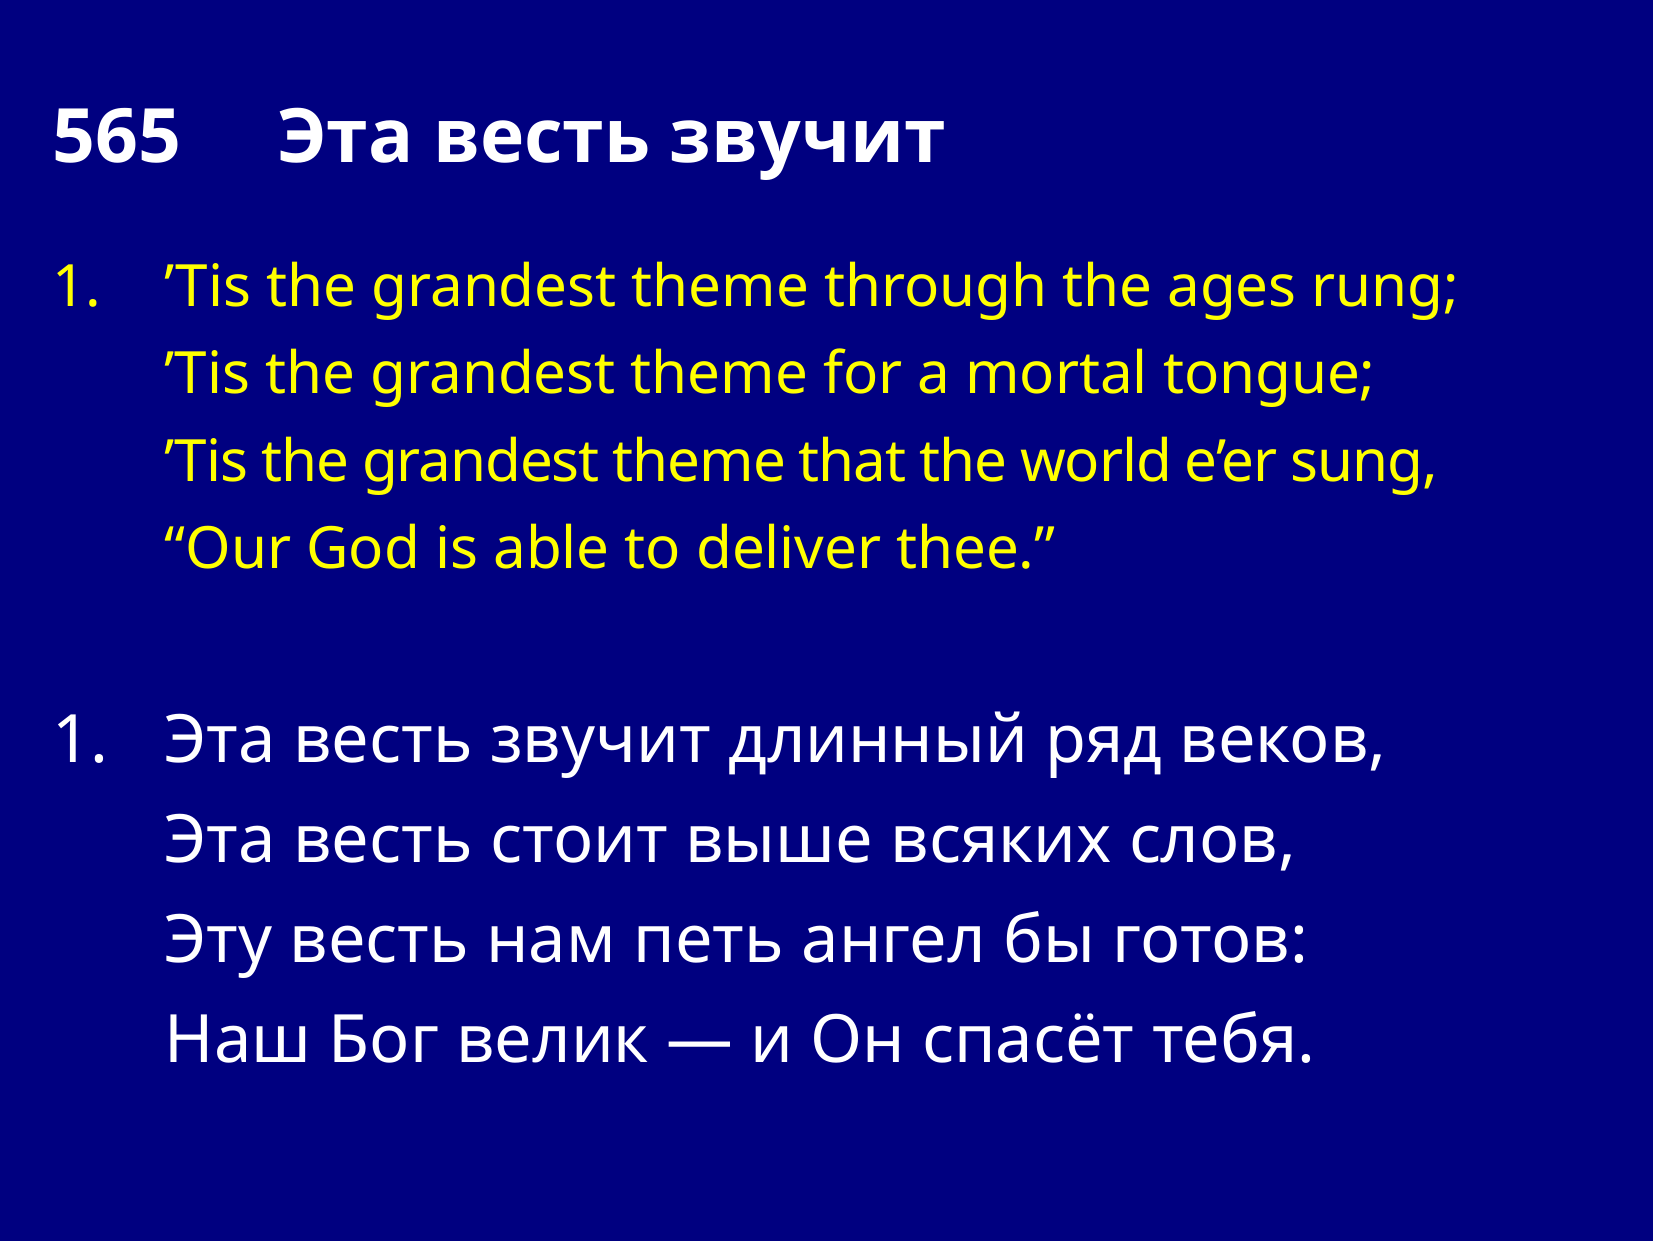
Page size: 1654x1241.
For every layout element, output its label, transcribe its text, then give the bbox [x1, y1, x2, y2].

text_box 1. Эта весть звучит длинный ряд веков, Эта весть стоит выше всяких слов, Эту весть нам петь ангел бы готов: Наш Бог велик — и Он спасёт тебя. [37, 675, 1576, 1163]
text_box 1. ’Tis the grandest theme through the ages rung; ’Tis the grandest theme for a mortal tongue; ’Tis the grandest theme that the world e’er sung, “Our God is able to deliver thee.” [37, 150, 1653, 638]
text_box 565 Эта весть звучит [37, 75, 1576, 188]
